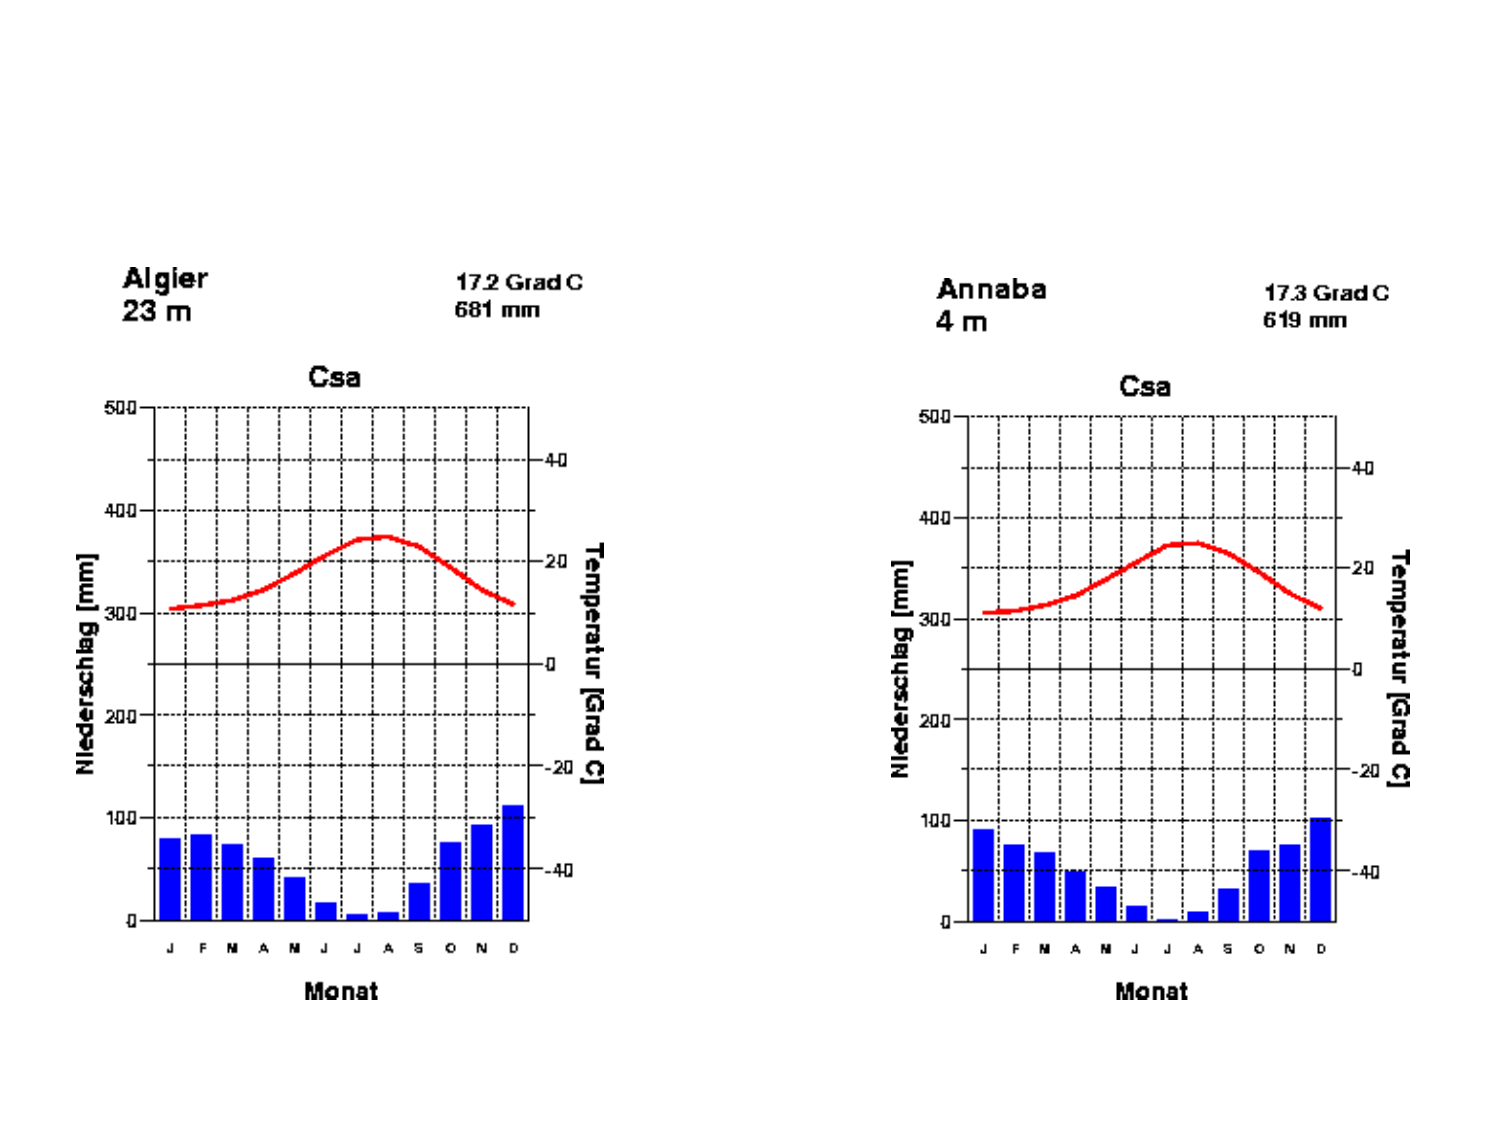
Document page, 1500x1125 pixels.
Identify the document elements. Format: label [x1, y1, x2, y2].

picture [891, 278, 1410, 1000]
picture [76, 267, 604, 1000]
